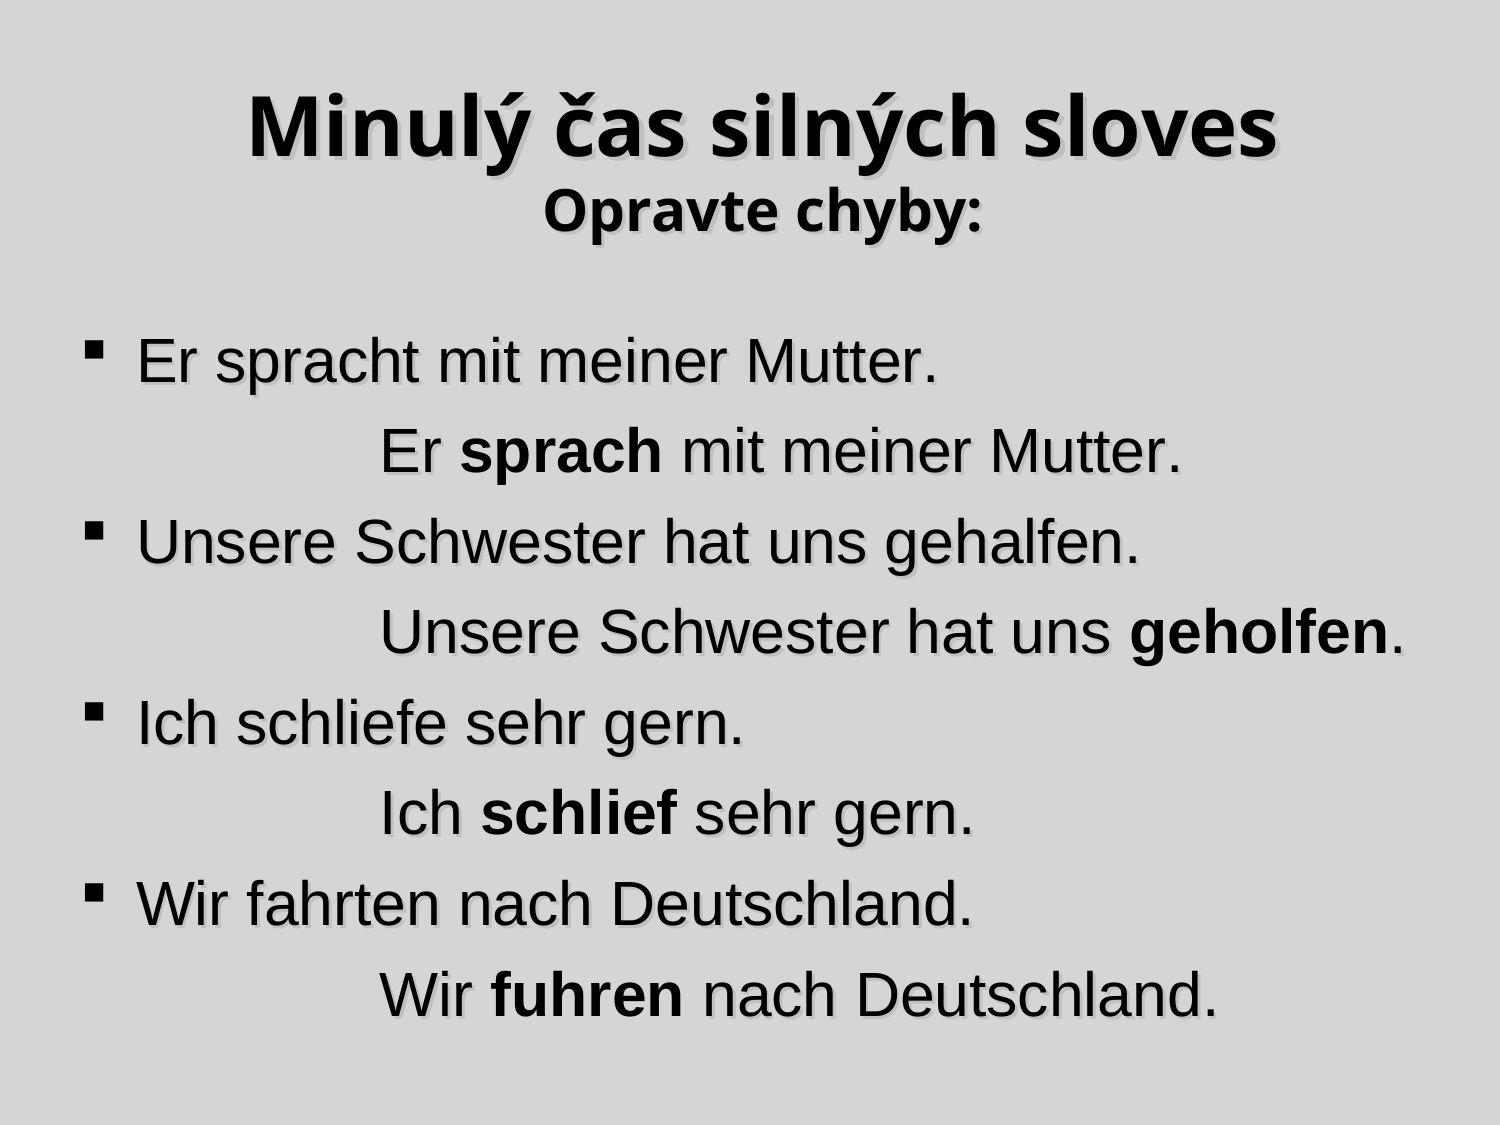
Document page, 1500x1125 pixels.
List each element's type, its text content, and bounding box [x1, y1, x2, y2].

title Minulý čas silných sloves Opravte chyby: [75, 40, 1451, 276]
list Er spracht mit meiner Mutter. Er sprach mit meiner Mutter. Unsere Schwester hat uns gehalfen. Unsere Schwester hat uns geholfen. Ich schliefe sehr gern. Ich schlief sehr gern. Wir fahrten nach Deutschland. Wir fuhren nach Deutschland. [64, 312, 1451, 1047]
